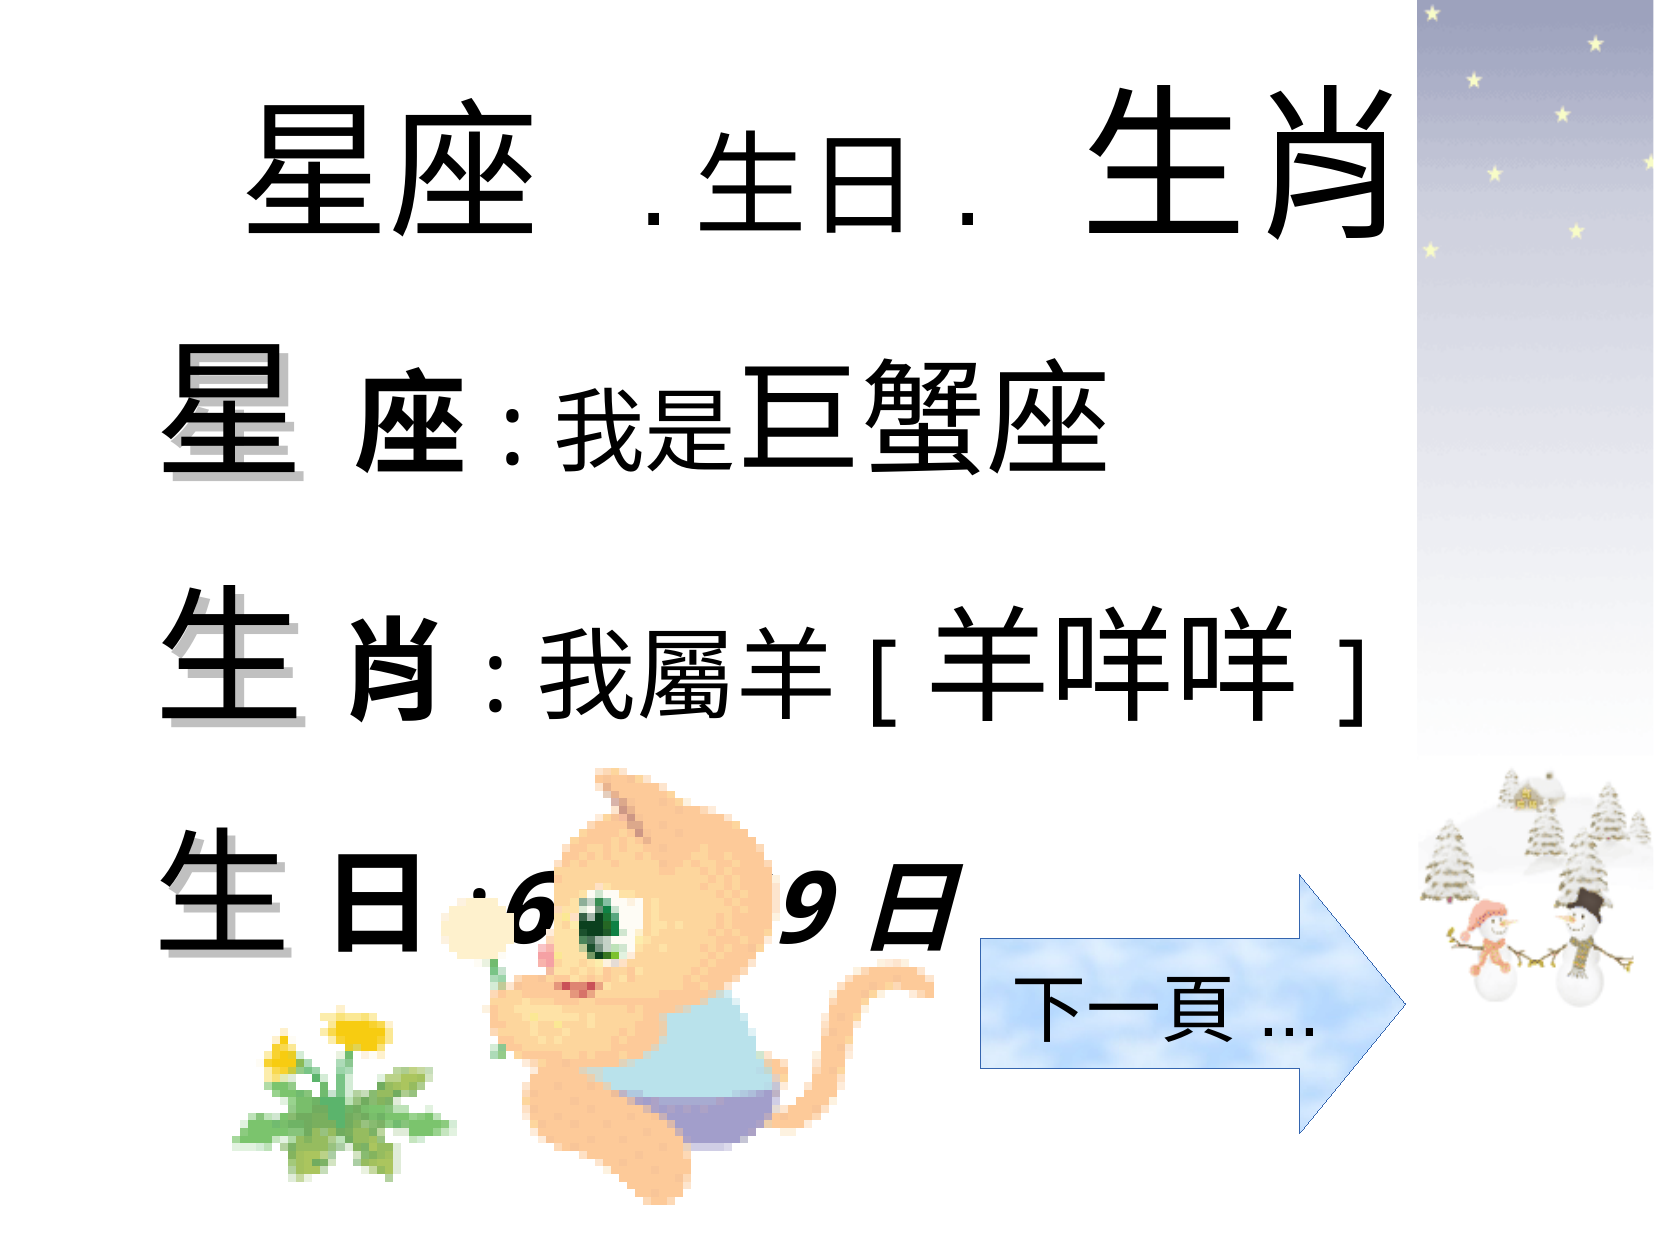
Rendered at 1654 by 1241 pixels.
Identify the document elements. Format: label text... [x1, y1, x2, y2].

picture [224, 684, 934, 1205]
list 星 座:我是巨蟹座 生 肖:我屬羊[羊咩咩] 生 日:6月29日 [82, 290, 1417, 1010]
title 星座 .生日. 生肖 [82, 49, 1417, 257]
text_box 下一頁... [980, 874, 1406, 1134]
picture [1417, 0, 1654, 1241]
